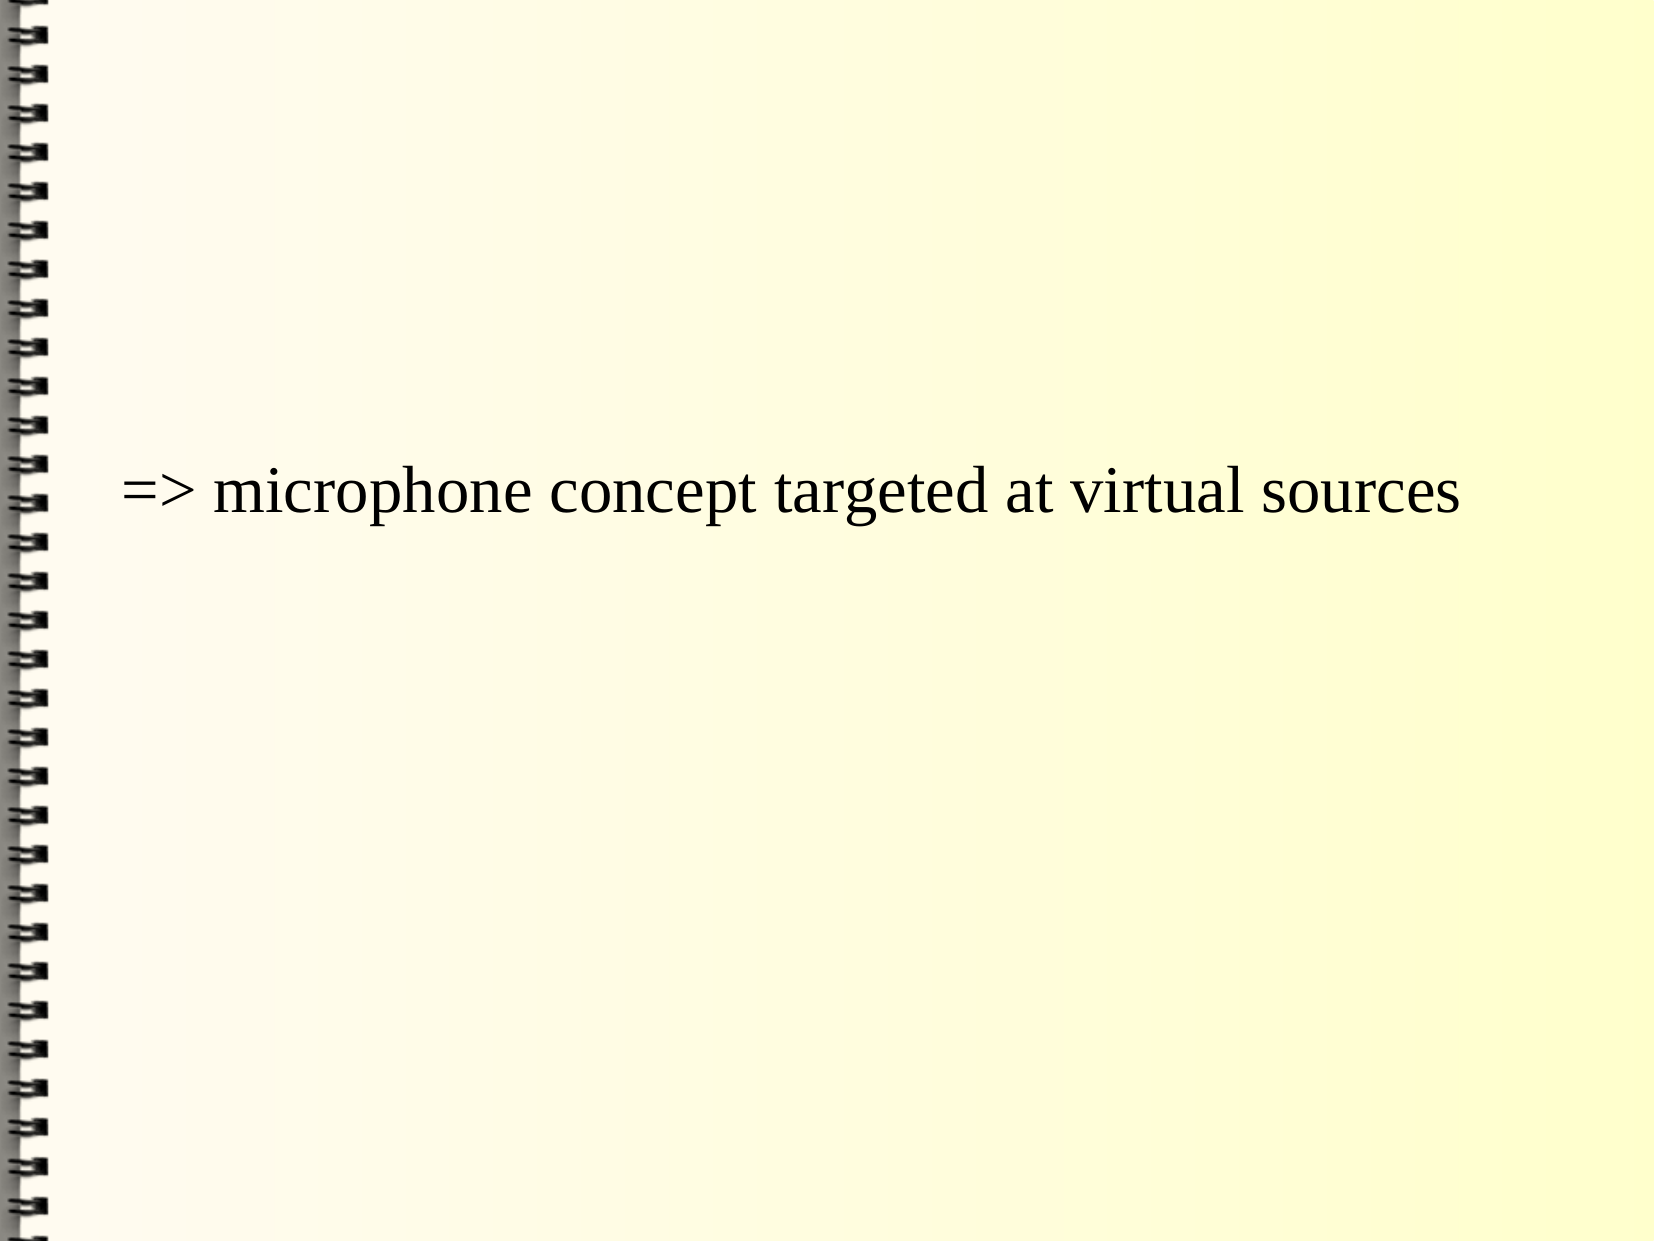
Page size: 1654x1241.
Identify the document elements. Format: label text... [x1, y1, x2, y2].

subtitle => microphone concept targeted at virtual sources [121, 112, 1534, 1164]
picture [0, 0, 1654, 1241]
